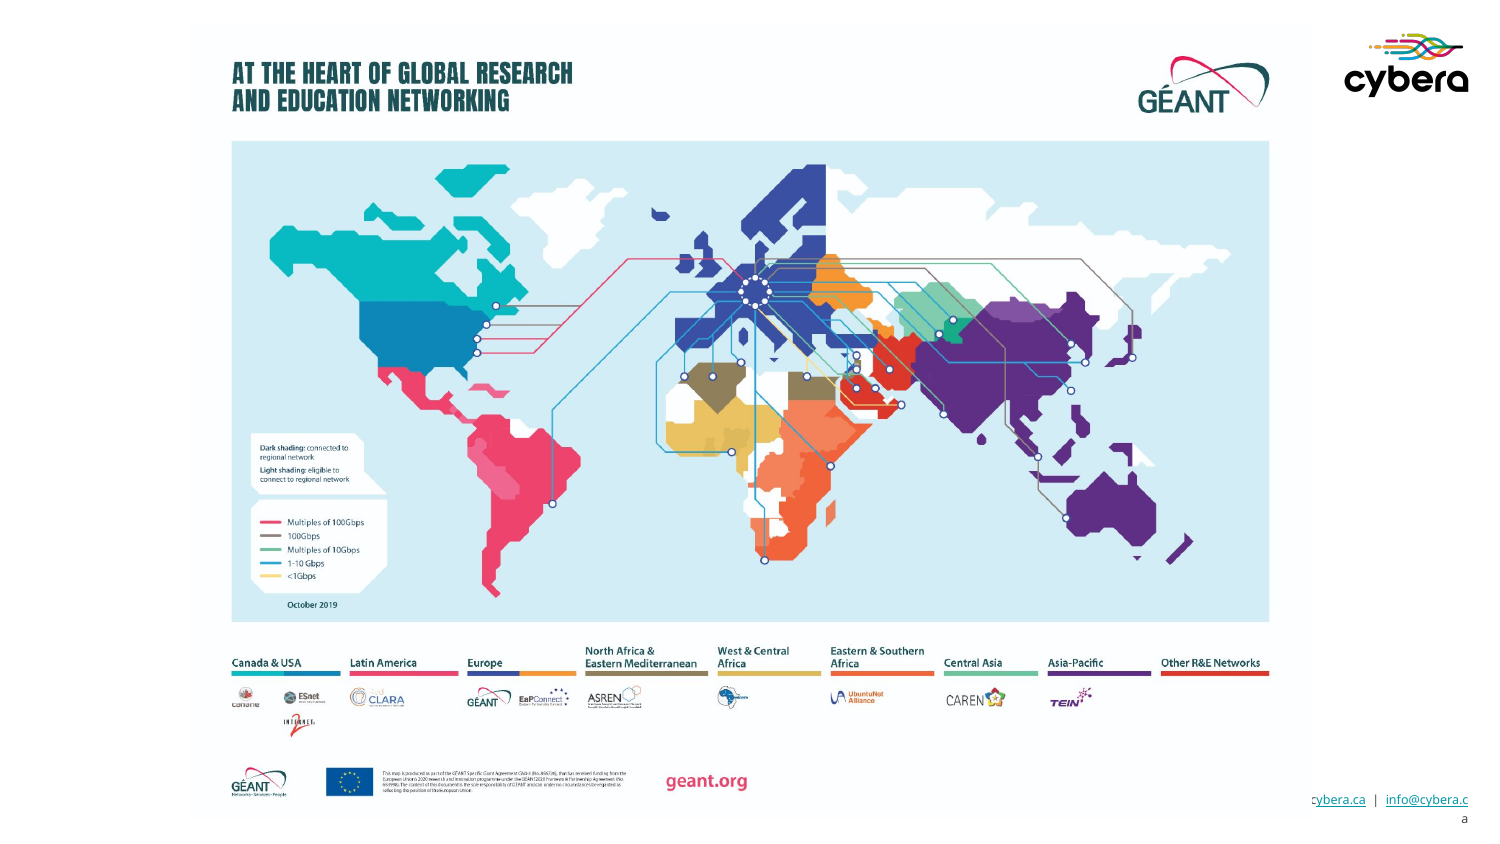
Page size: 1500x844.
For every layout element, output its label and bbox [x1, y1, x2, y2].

picture [188, 25, 1312, 819]
picture [1344, 33, 1469, 98]
